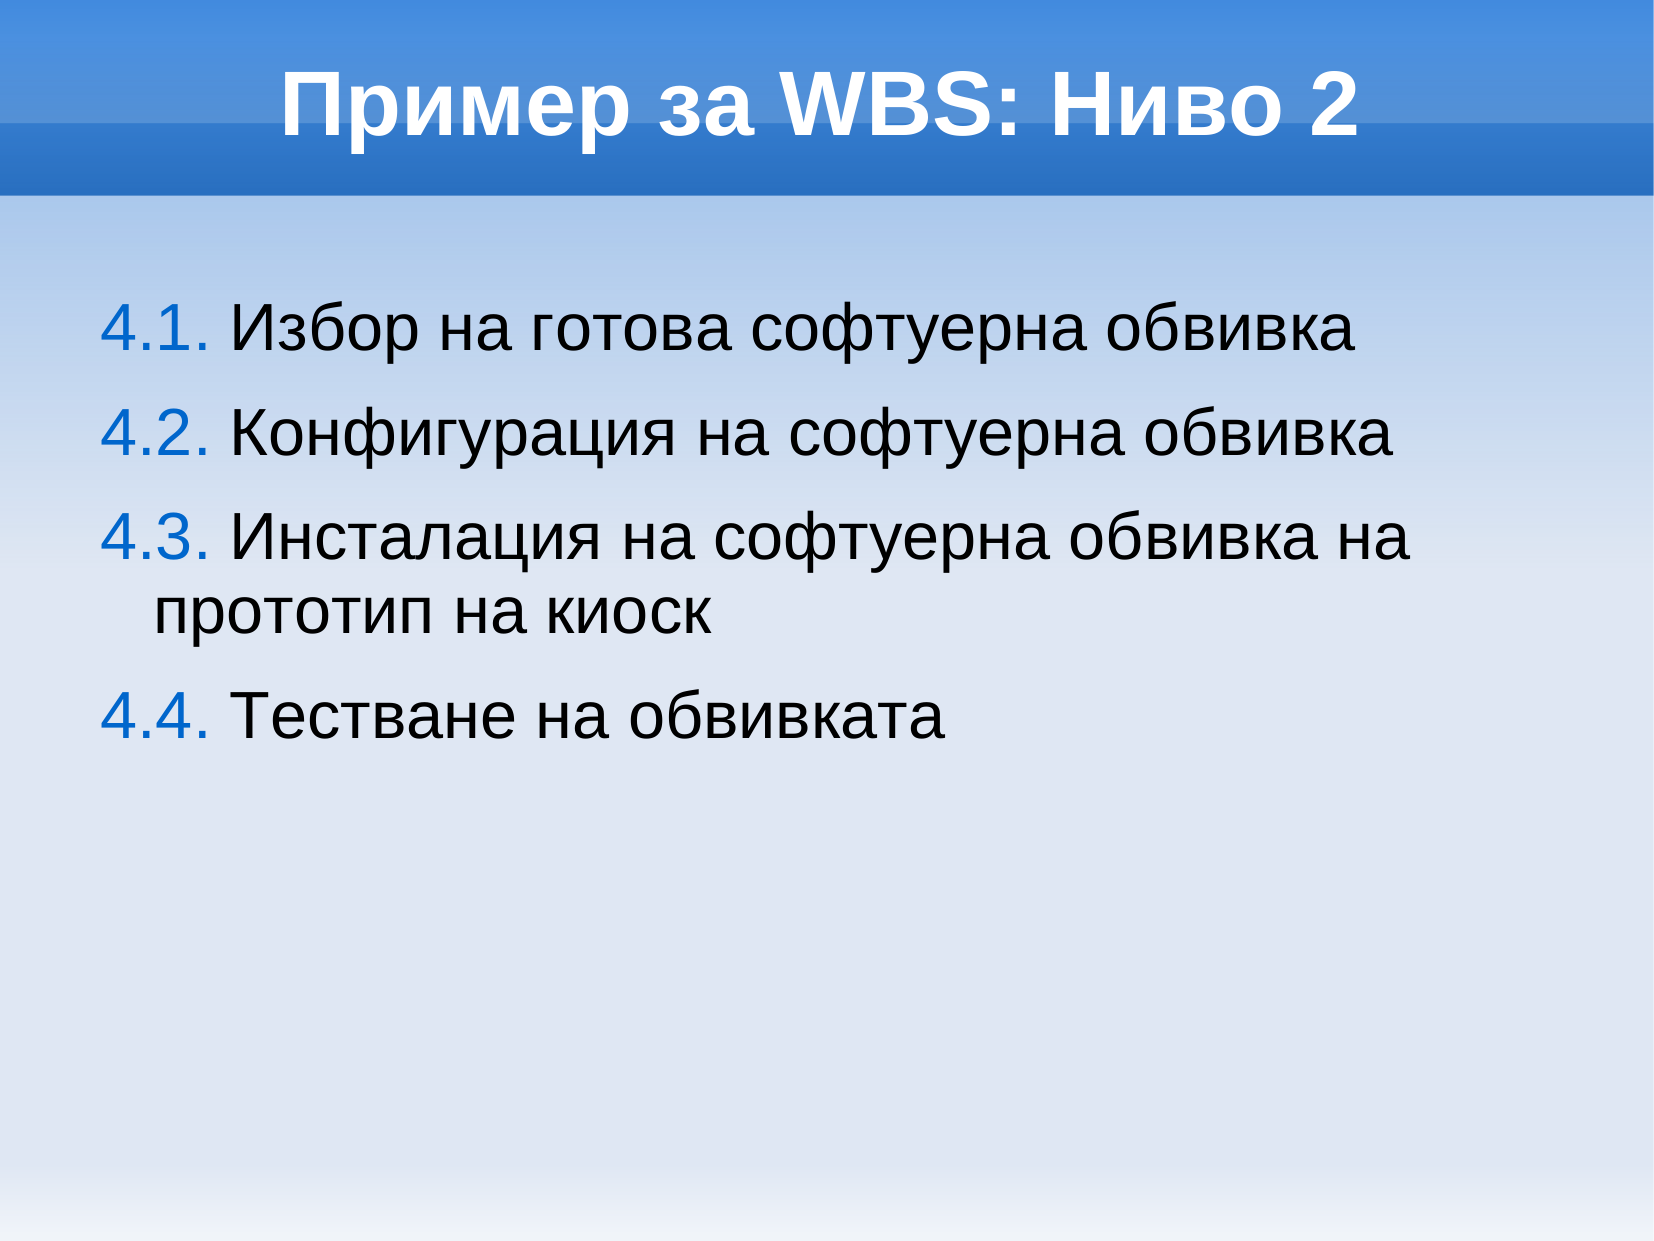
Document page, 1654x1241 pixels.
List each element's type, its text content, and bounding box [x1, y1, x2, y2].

picture [0, 0, 1654, 1241]
list Избор на готова софтуерна обвивка Конфигурация на софтуерна обвивка Инсталация на софтуерна обвивка на прототип на киоск Тестване на обвивката [82, 290, 1571, 1109]
title Пример за WBS: Ниво 2 [76, 0, 1565, 208]
